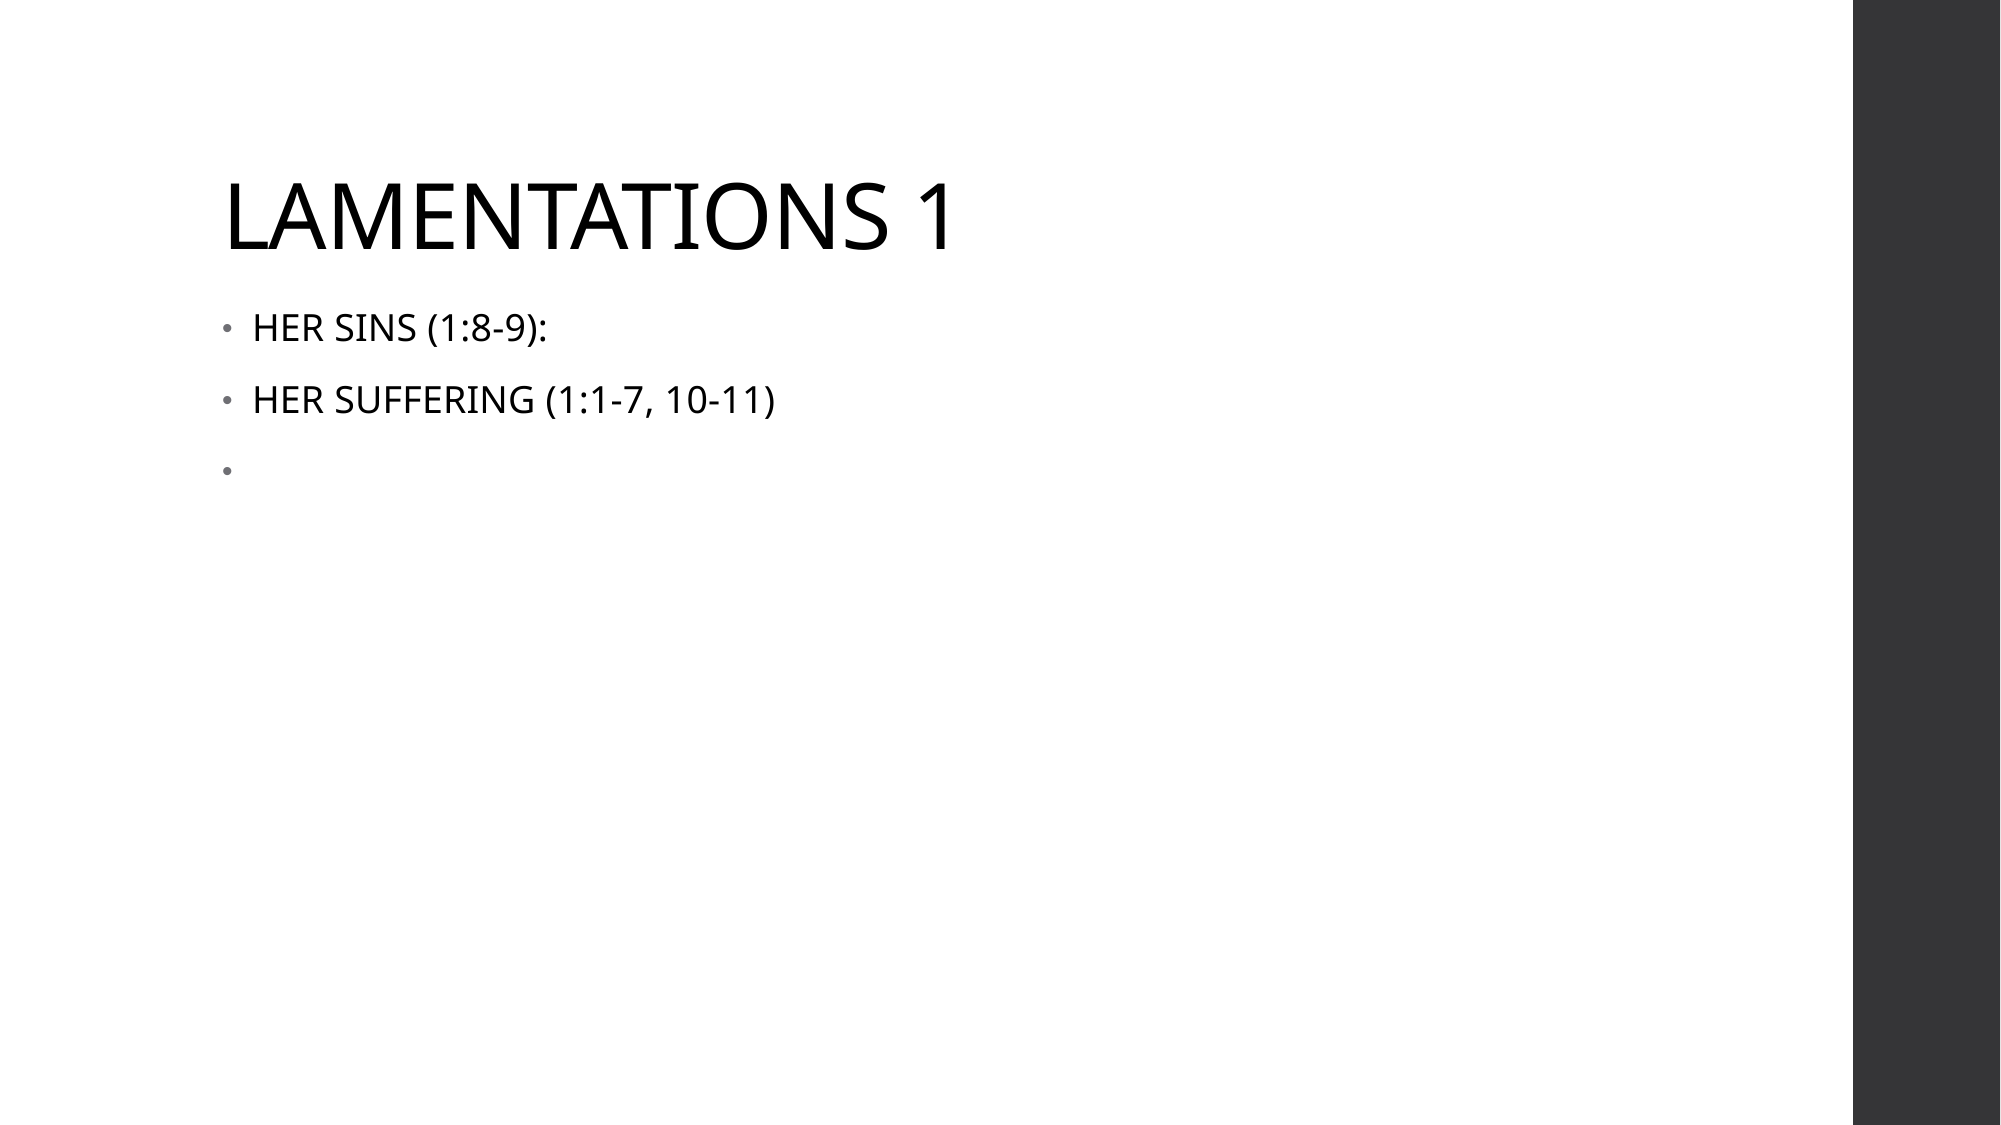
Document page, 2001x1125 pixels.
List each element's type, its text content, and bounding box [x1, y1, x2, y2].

list HER SINS (1:8-9): HER SUFFERING (1:1-7, 10-11) [206, 299, 1617, 1014]
title LAMENTATIONS 1 [206, 60, 1797, 278]
